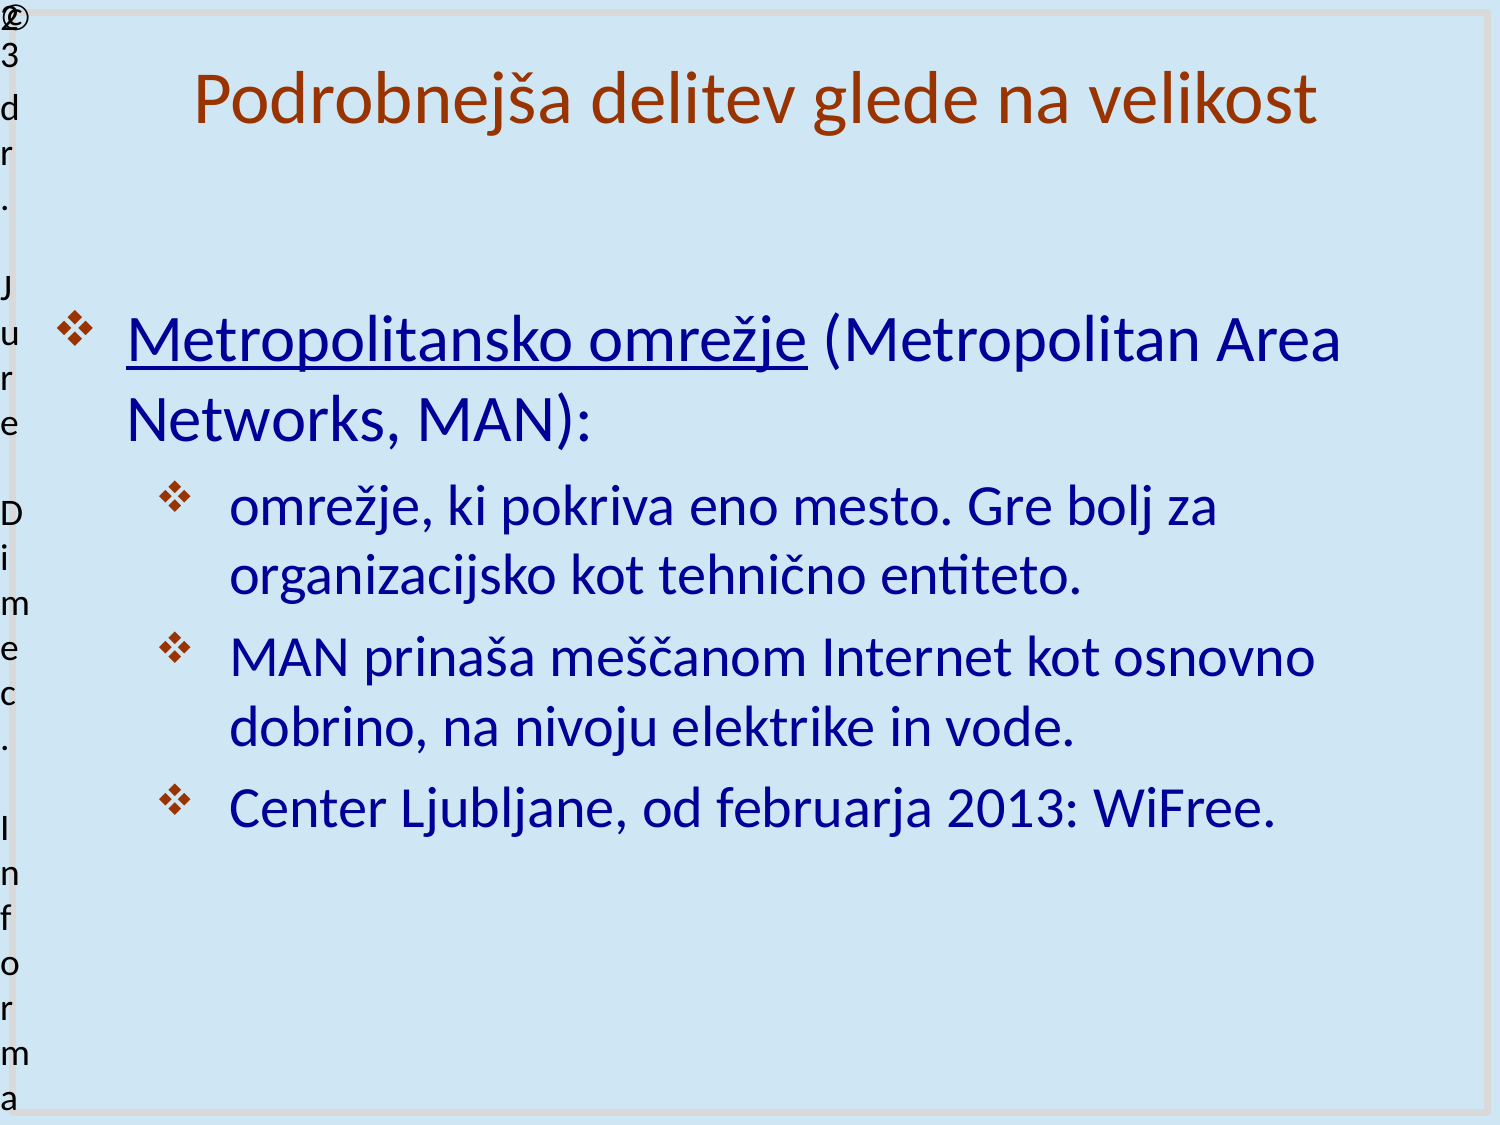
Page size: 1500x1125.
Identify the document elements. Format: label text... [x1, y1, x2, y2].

title Podrobnejša delitev glede na velikost [37, 37, 1475, 150]
list Metropolitansko omrežje (Metropolitan Area Networks, MAN): omrežje, ki pokriva eno mesto. Gre bolj za organizacijsko kot tehnično entiteto. MAN prinaša meščanom Internet kot osnovno dobrino, na nivoju elektrike in vode. Center Ljubljane, od februarja 2013: WiFree. [37, 287, 1475, 1050]
